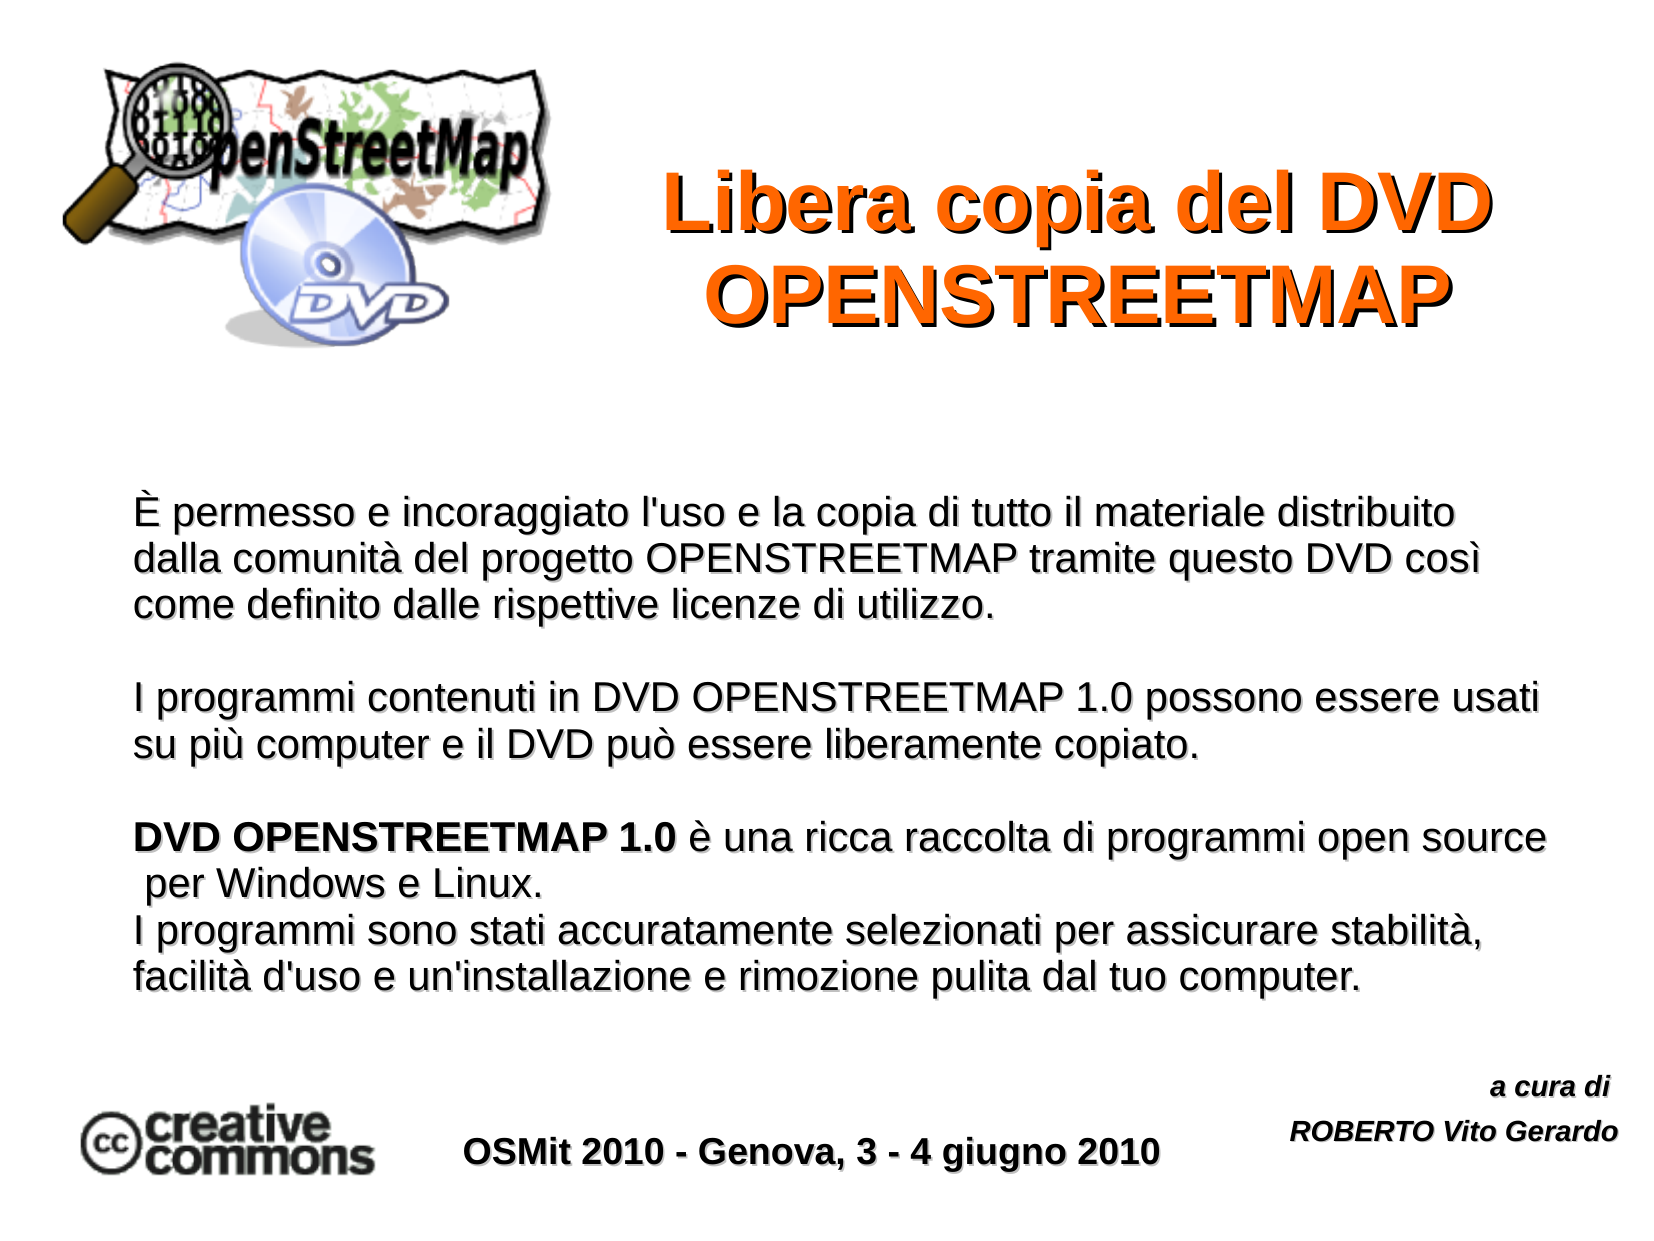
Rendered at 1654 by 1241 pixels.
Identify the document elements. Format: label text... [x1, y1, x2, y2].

text_box OSMit 2010 - Genova, 3 - 4 giugno 2010 [354, 1123, 1122, 1182]
picture [59, 58, 591, 355]
picture [79, 1099, 384, 1182]
text_box a cura di ROBERTO Vito Gerardo [1122, 1062, 1634, 1184]
text_box Libera copia del DVD OPENSTREETMAP [561, 147, 1595, 414]
text_box È permesso e incoraggiato l'uso e la copia di tutto il materiale distribuito dalla comunità del progetto OPENSTREETMAP tramite questo DVD così come definito dalle rispettive licenze di utilizzo. I programmi contenuti in DVD OPENSTREETMAP 1.0 possono essere usati su più computer e il DVD può essere liberamente copiato. DVD OPENSTREETMAP 1.0 è una ricca raccolta di programmi open source per Windows e Linux. I programmi sono stati accuratamente selezionati per assicurare stabilità, facilità d'uso e un'installazione e rimozione pulita dal tuo computer. [118, 443, 1565, 1049]
